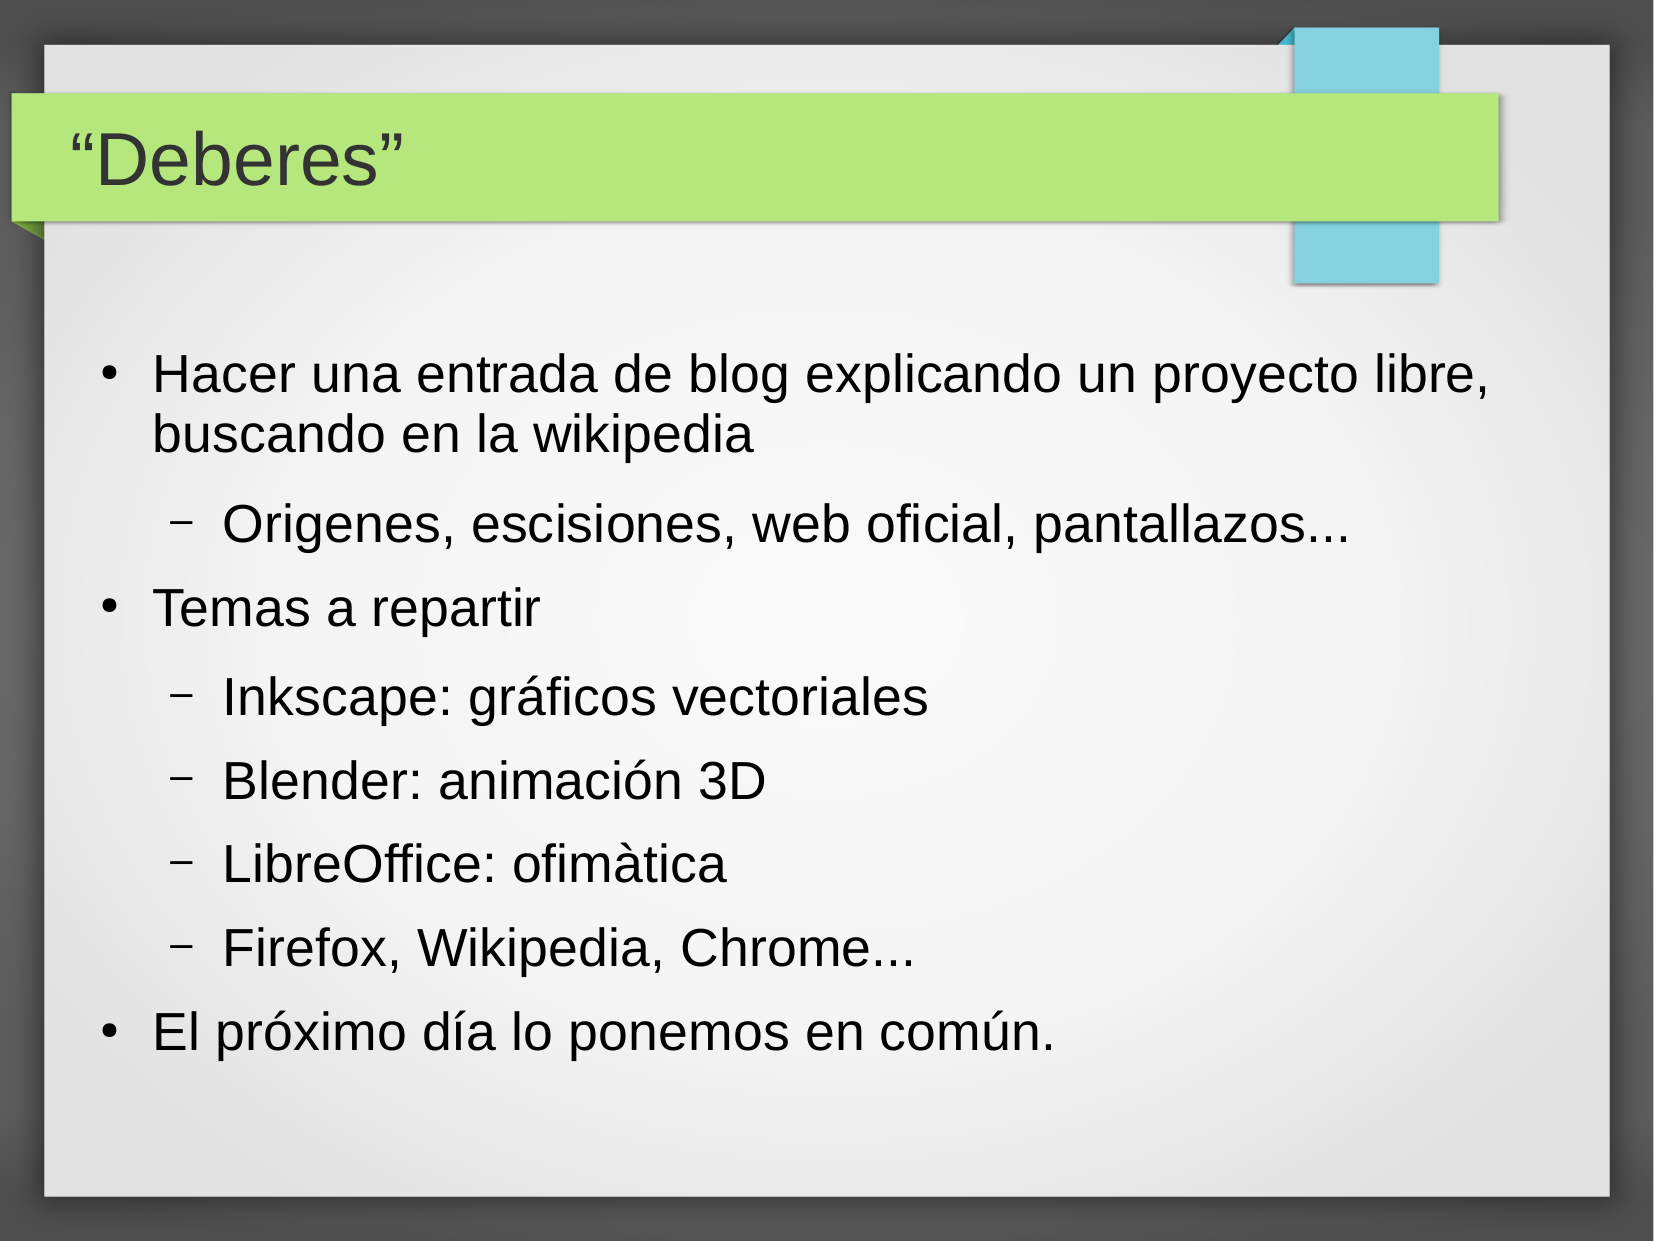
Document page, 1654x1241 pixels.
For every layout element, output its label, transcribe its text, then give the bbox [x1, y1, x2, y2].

picture [0, 0, 1654, 1241]
title “Deberes” [70, 106, 1229, 213]
list Hacer una entrada de blog explicando un proyecto libre, buscando en la wikipedia Origenes, escisiones, web oficial, pantallazos... Temas a repartir Inkscape: gráficos vectoriales Blender: animación 3D LibreOffice: ofimàtica Firefox, Wikipedia, Chrome... El próximo día lo ponemos en común. [82, 343, 1538, 1063]
